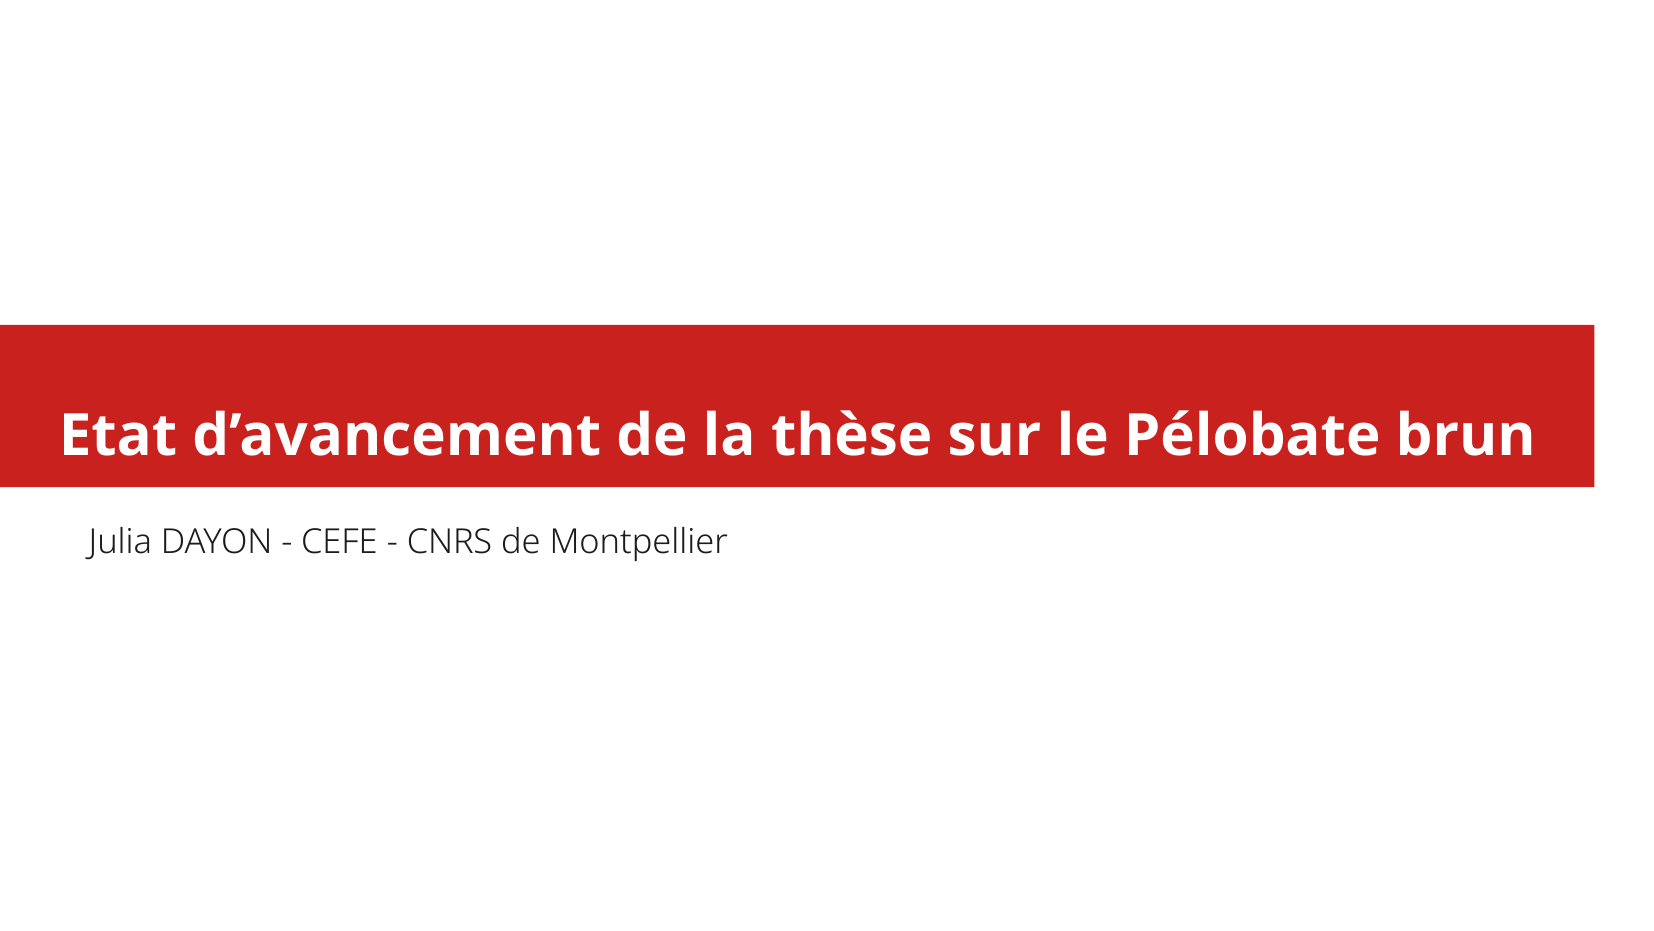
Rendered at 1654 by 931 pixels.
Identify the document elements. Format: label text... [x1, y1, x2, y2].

subtitle Julia DAYON - CEFE - CNRS de Montpellier [88, 516, 1565, 827]
title Etat d’avancement de la thèse sur le Pélobate brun [59, 354, 1565, 473]
